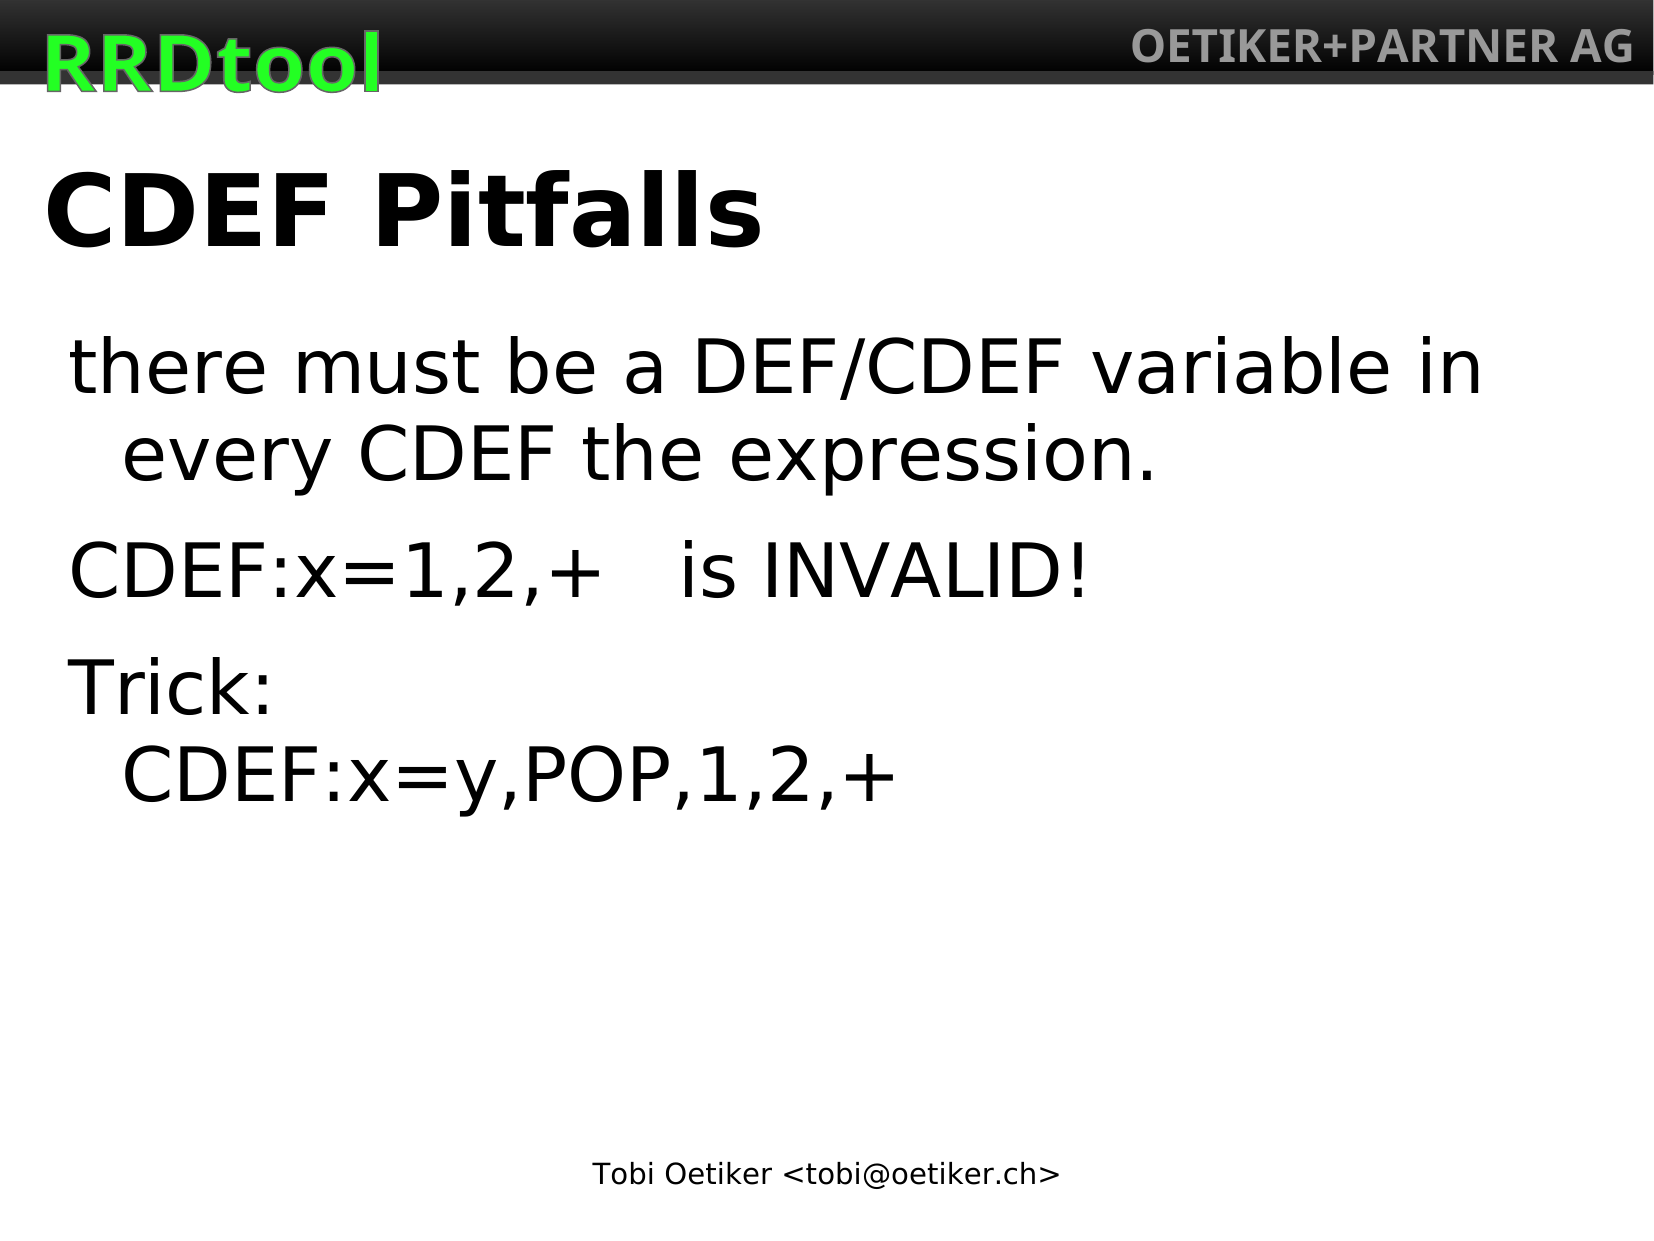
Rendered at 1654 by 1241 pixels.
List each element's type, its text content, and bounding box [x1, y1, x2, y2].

list there must be a DEF/CDEF variable in every CDEF the expression. CDEF:x=1,2,+ is INVALID! Trick: CDEF:x=y,POP,1,2,+ [50, 323, 1571, 1093]
title CDEF Pitfalls [43, 137, 1582, 287]
